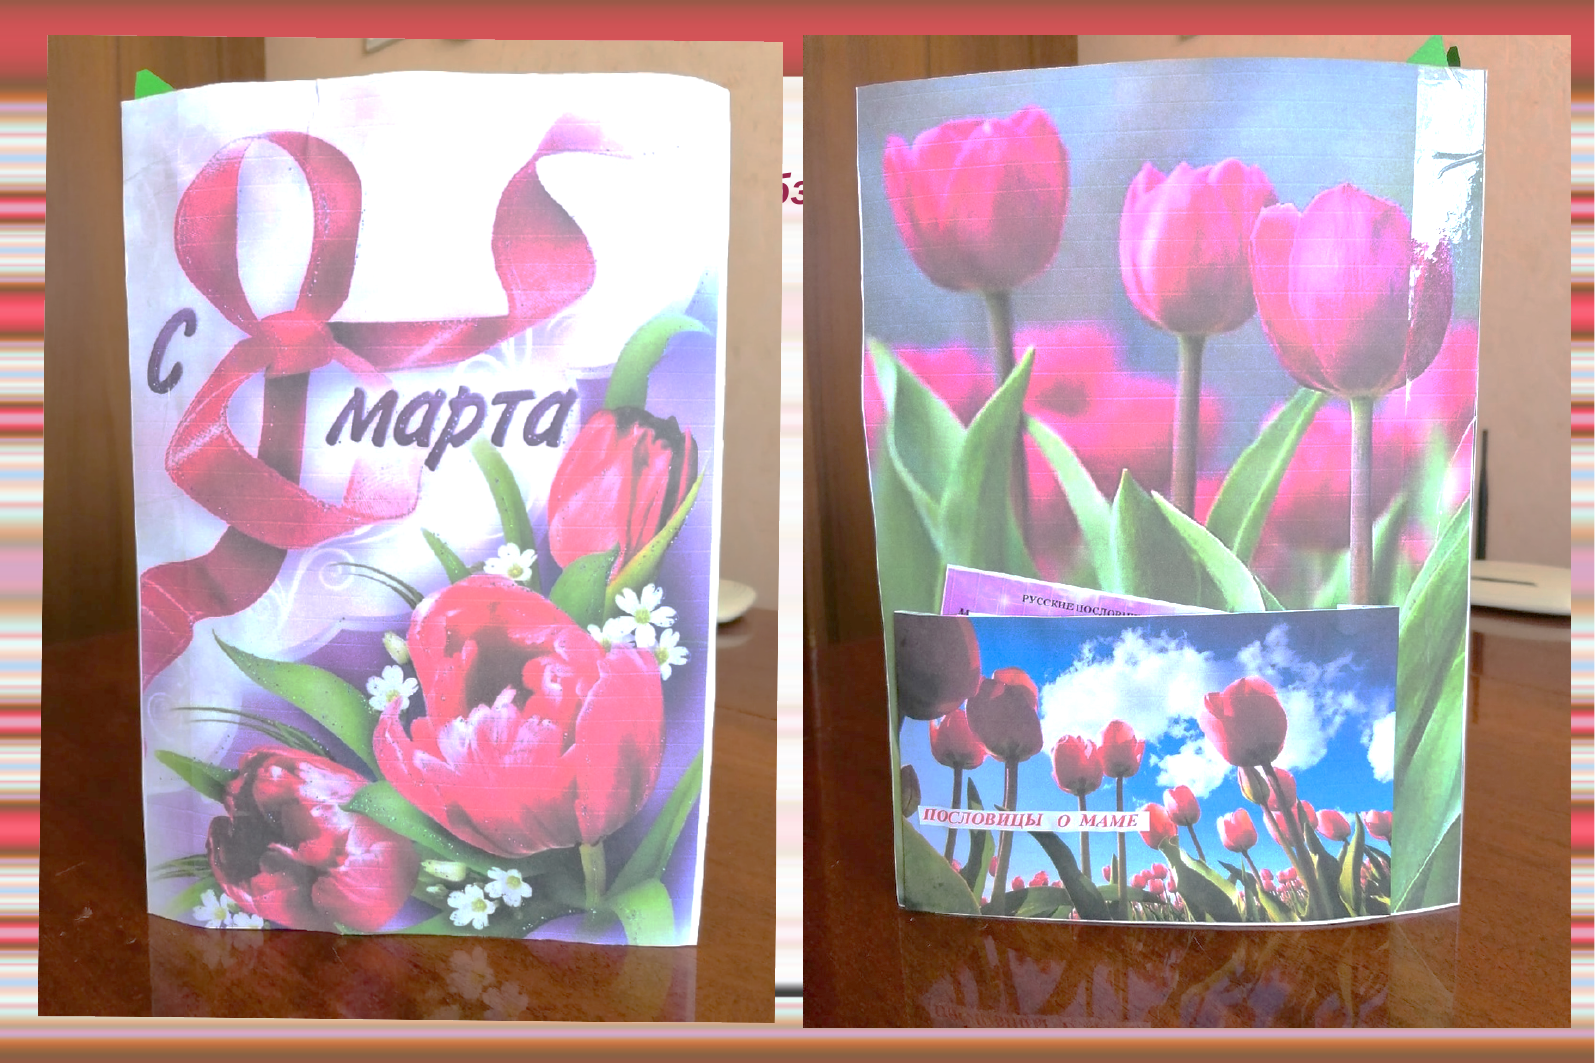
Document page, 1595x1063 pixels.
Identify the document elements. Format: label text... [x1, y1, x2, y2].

picture [803, 35, 1571, 1028]
title Обзор [782, 98, 803, 276]
picture [37, 34, 783, 1023]
